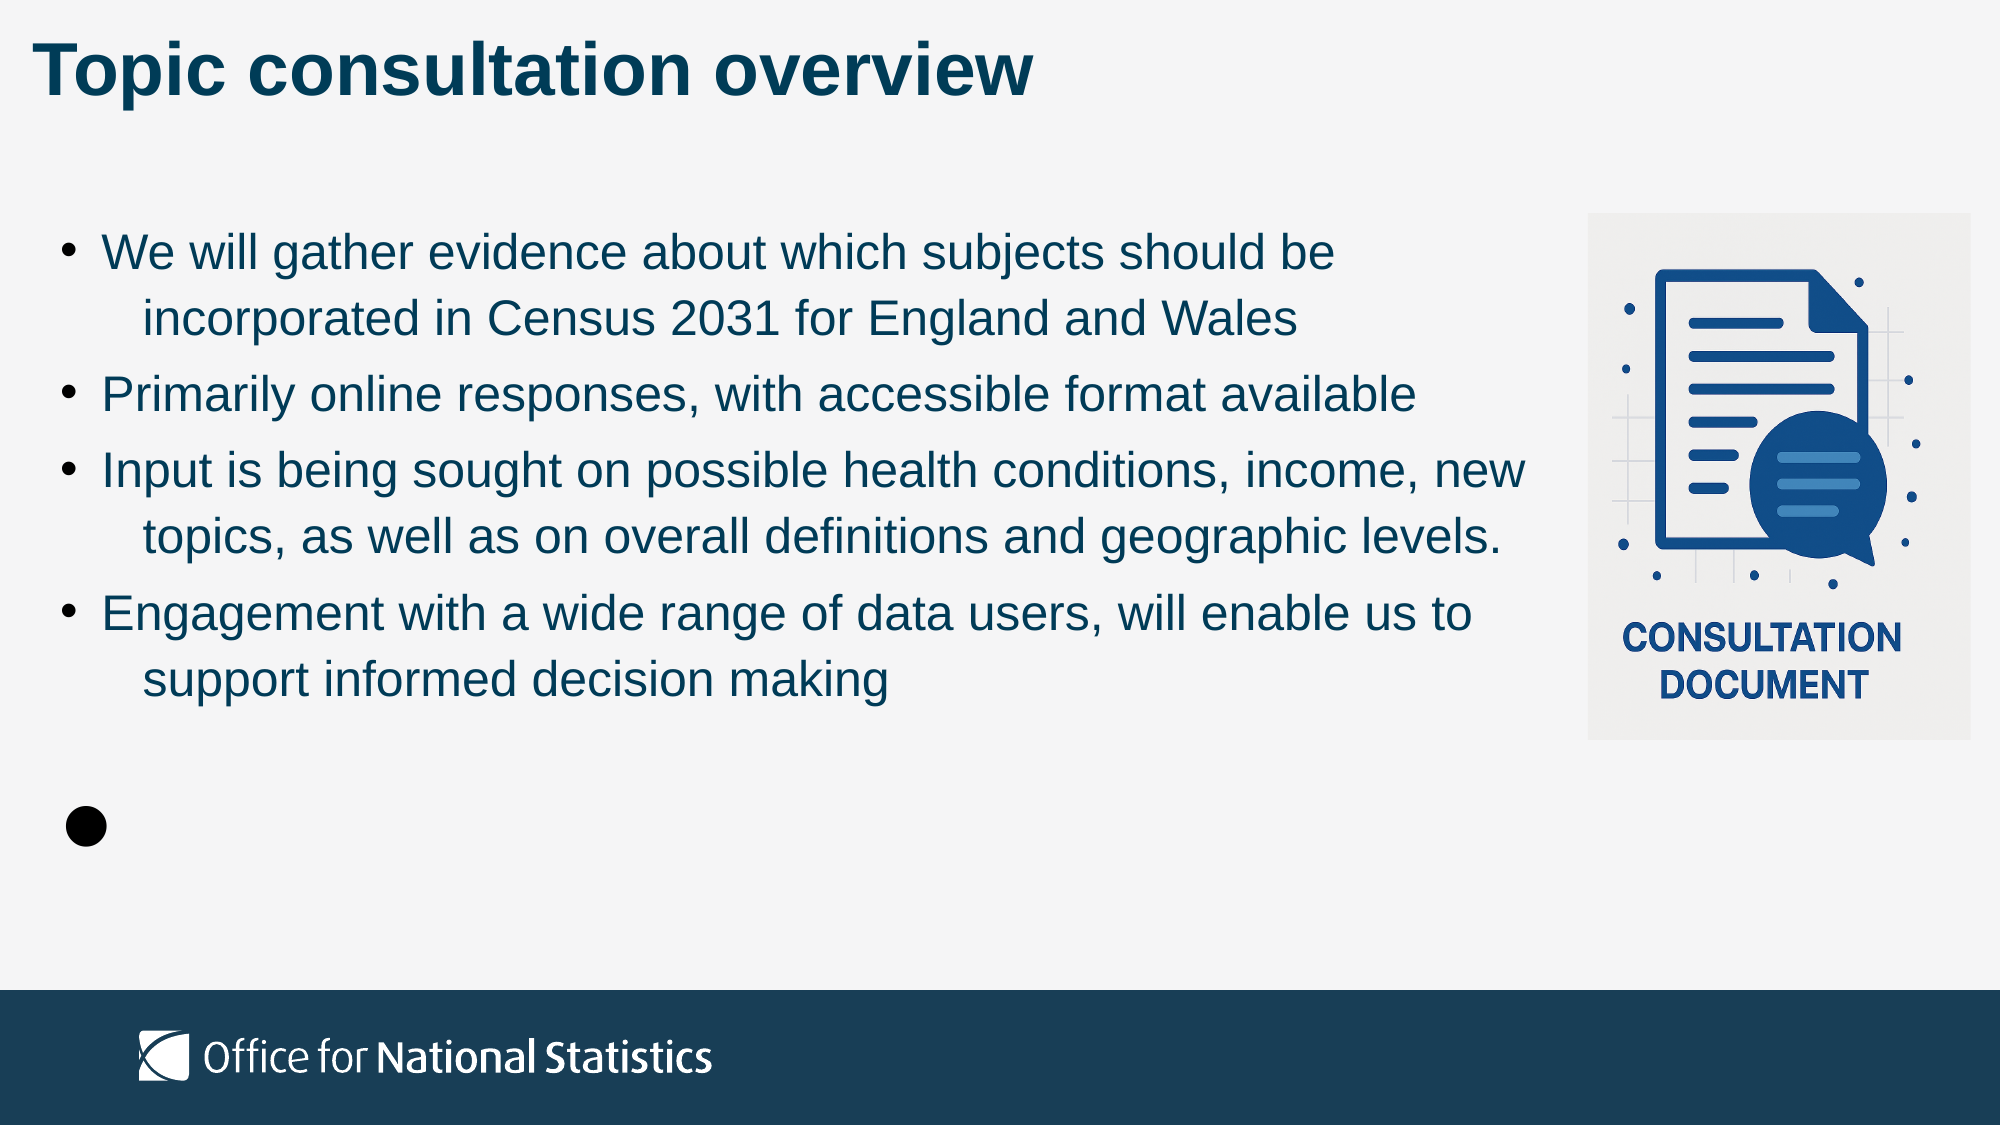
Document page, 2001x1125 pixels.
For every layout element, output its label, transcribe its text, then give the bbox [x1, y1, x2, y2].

picture [1588, 213, 1971, 740]
title Topic consultation overview [33, 26, 1759, 114]
list We will gather evidence about which subjects should be incorporated in Census 2031 for England and Wales Primarily online responses, with accessible format available Input is being sought on possible health conditions, income, new topics, as well as on overall definitions and geographic levels. Engagement with a wide range of data users, will enable us to support informed decision making [60, 213, 1588, 978]
